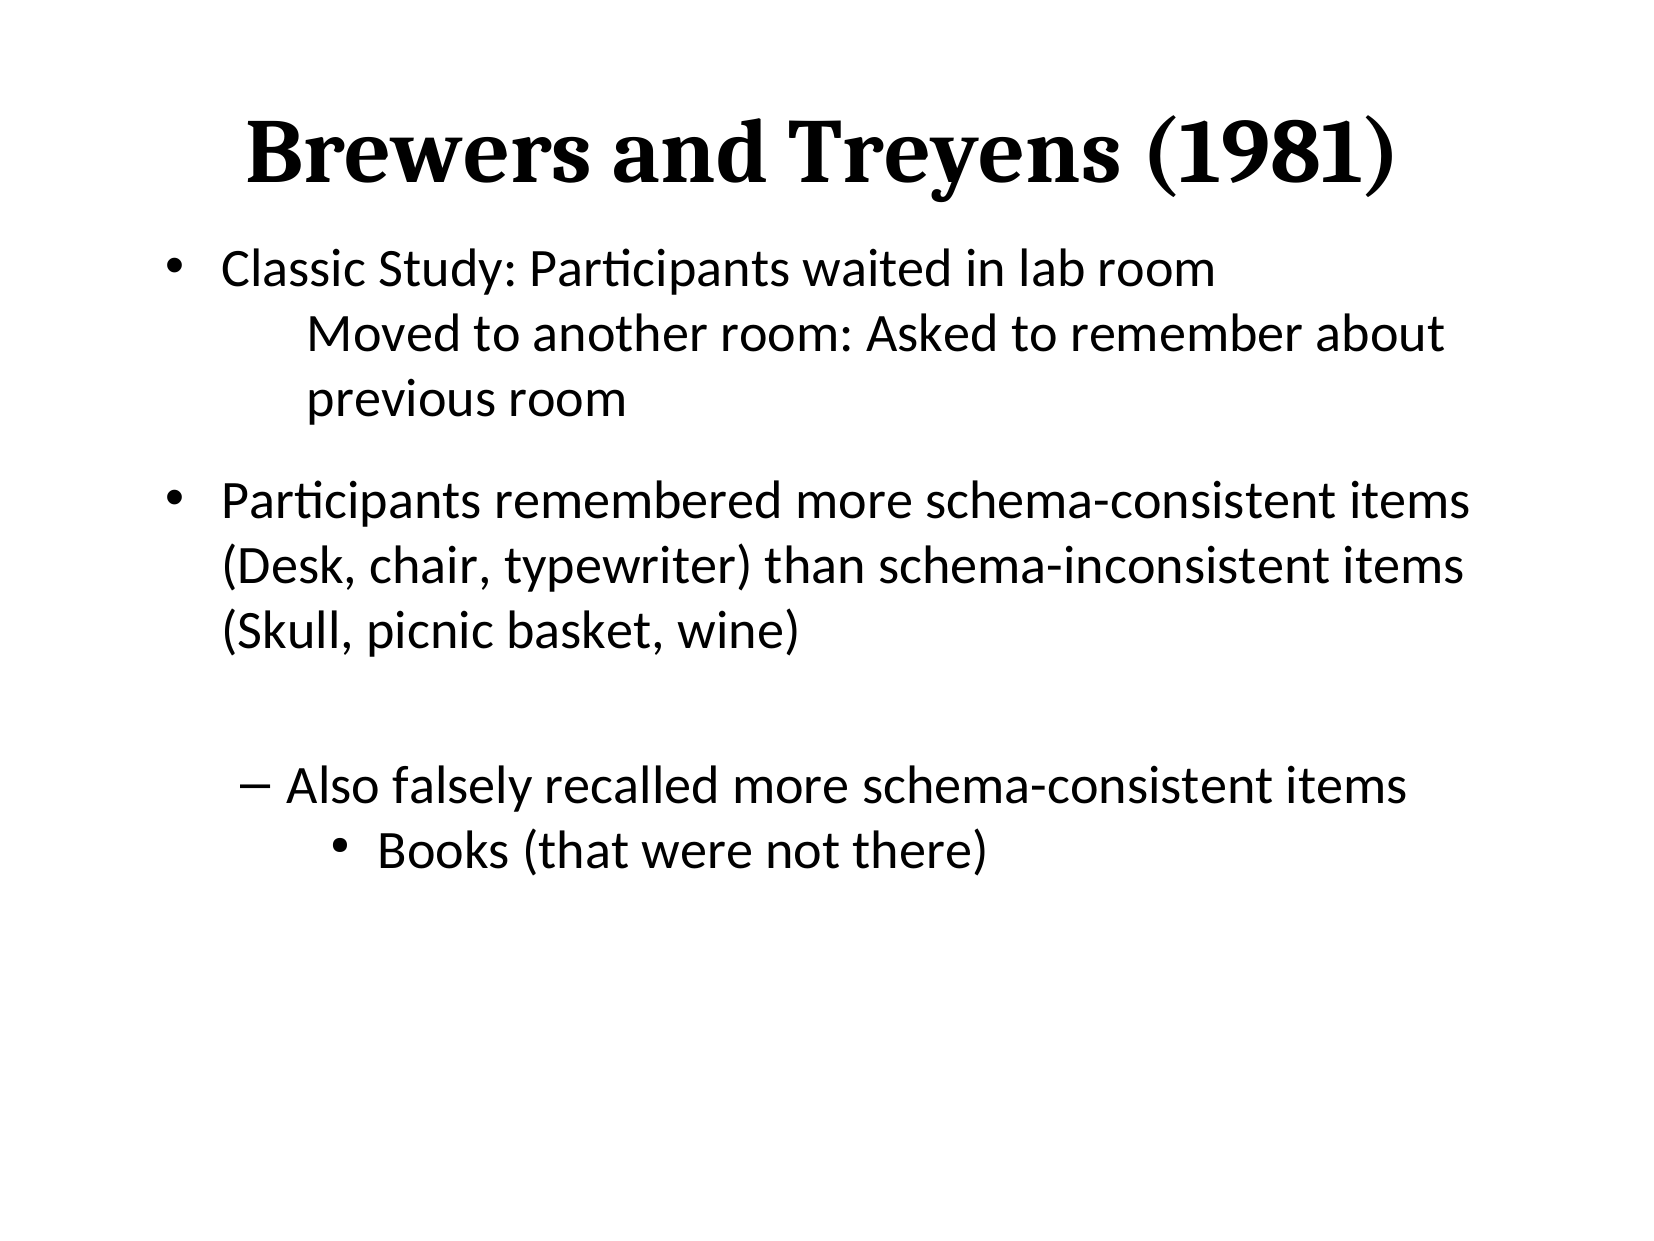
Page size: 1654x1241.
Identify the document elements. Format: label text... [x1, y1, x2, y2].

title Brewers and Treyens (1981) [82, 49, 1565, 256]
list Classic Study: Participants waited in lab room Moved to another room: Asked to remember about previous room Participants remembered more schema-consistent items (Desk, chair, typewriter) than schema-inconsistent items (Skull, picnic basket, wine) Also falsely recalled more schema-consistent items Books (that were not there) [150, 225, 1501, 751]
